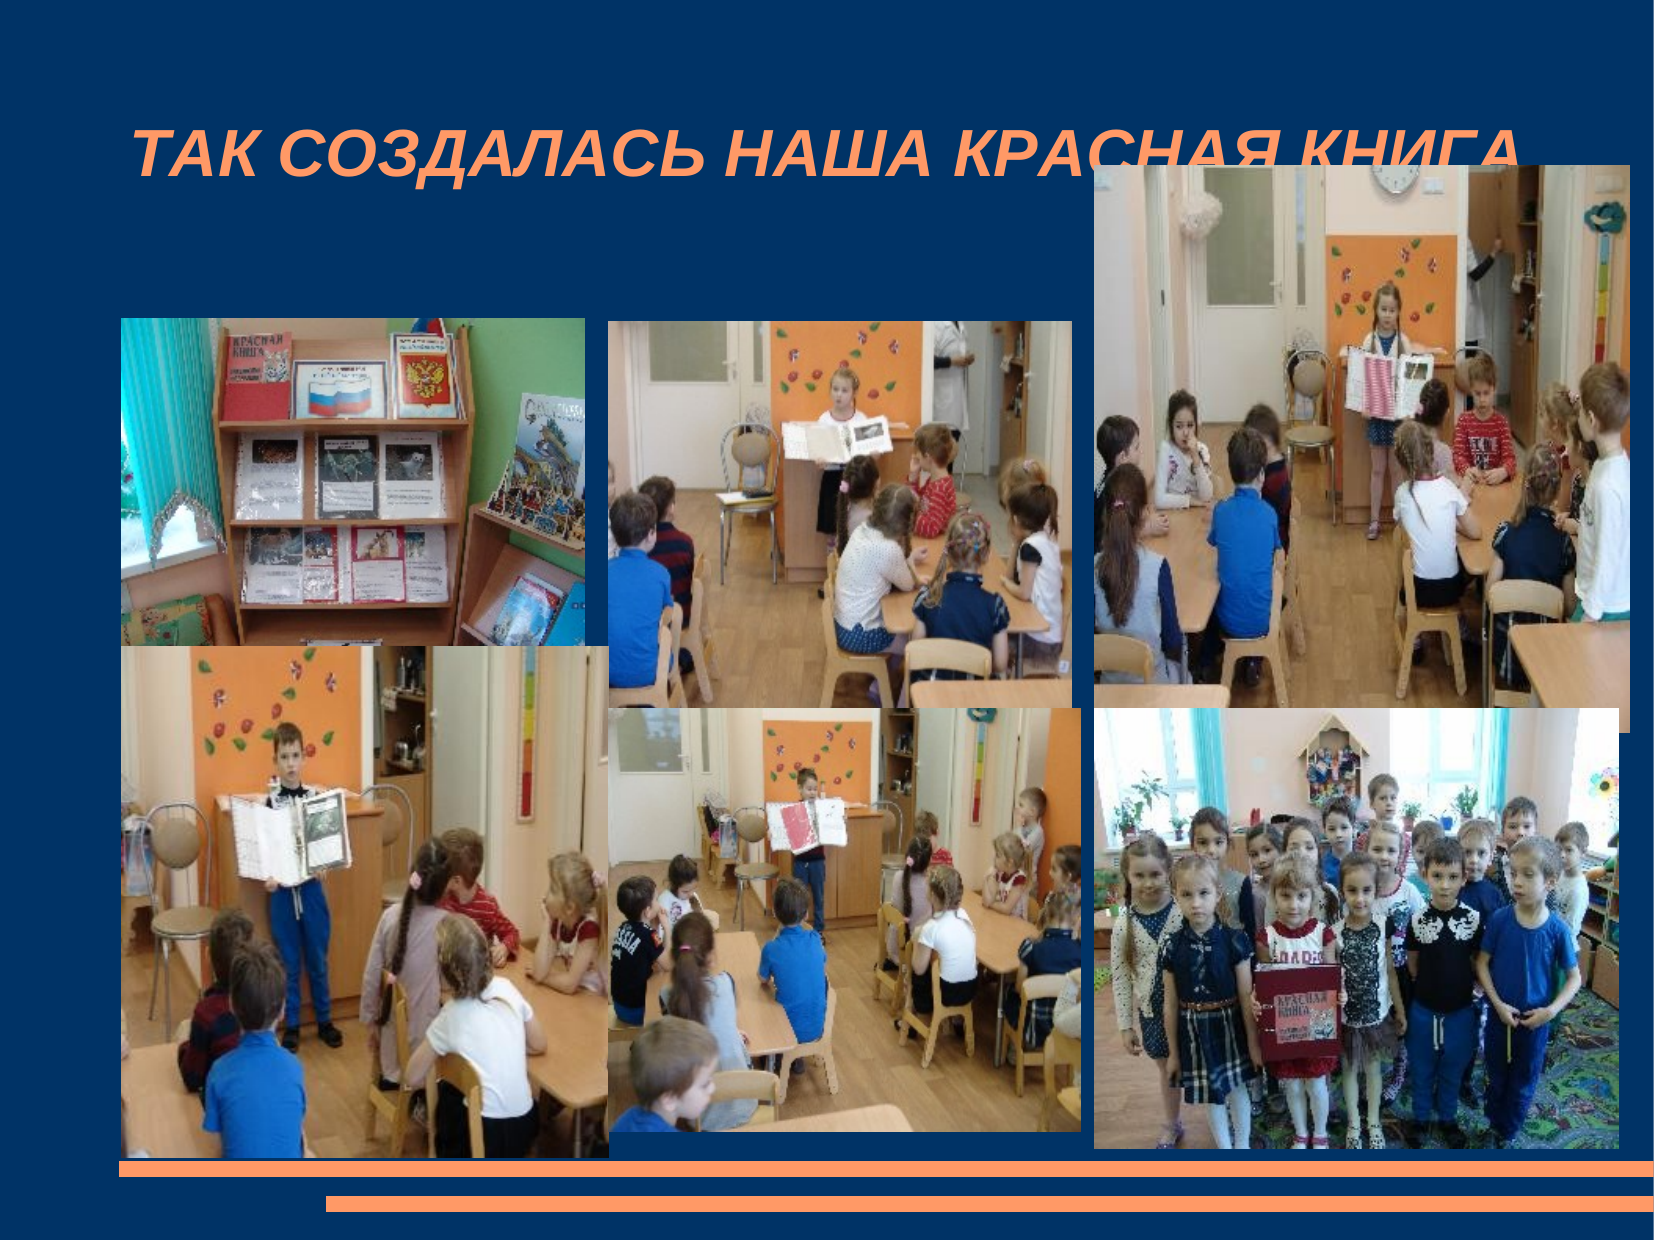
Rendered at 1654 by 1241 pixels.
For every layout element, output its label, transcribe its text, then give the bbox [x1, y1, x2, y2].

picture [121, 318, 585, 646]
picture [121, 322, 1081, 1158]
picture [1094, 165, 1630, 1149]
picture [571, 602, 585, 609]
picture [575, 638, 585, 646]
title ТАК СОЗДАЛАСЬ НАША КРАСНАЯ КНИГА [121, 46, 1534, 254]
